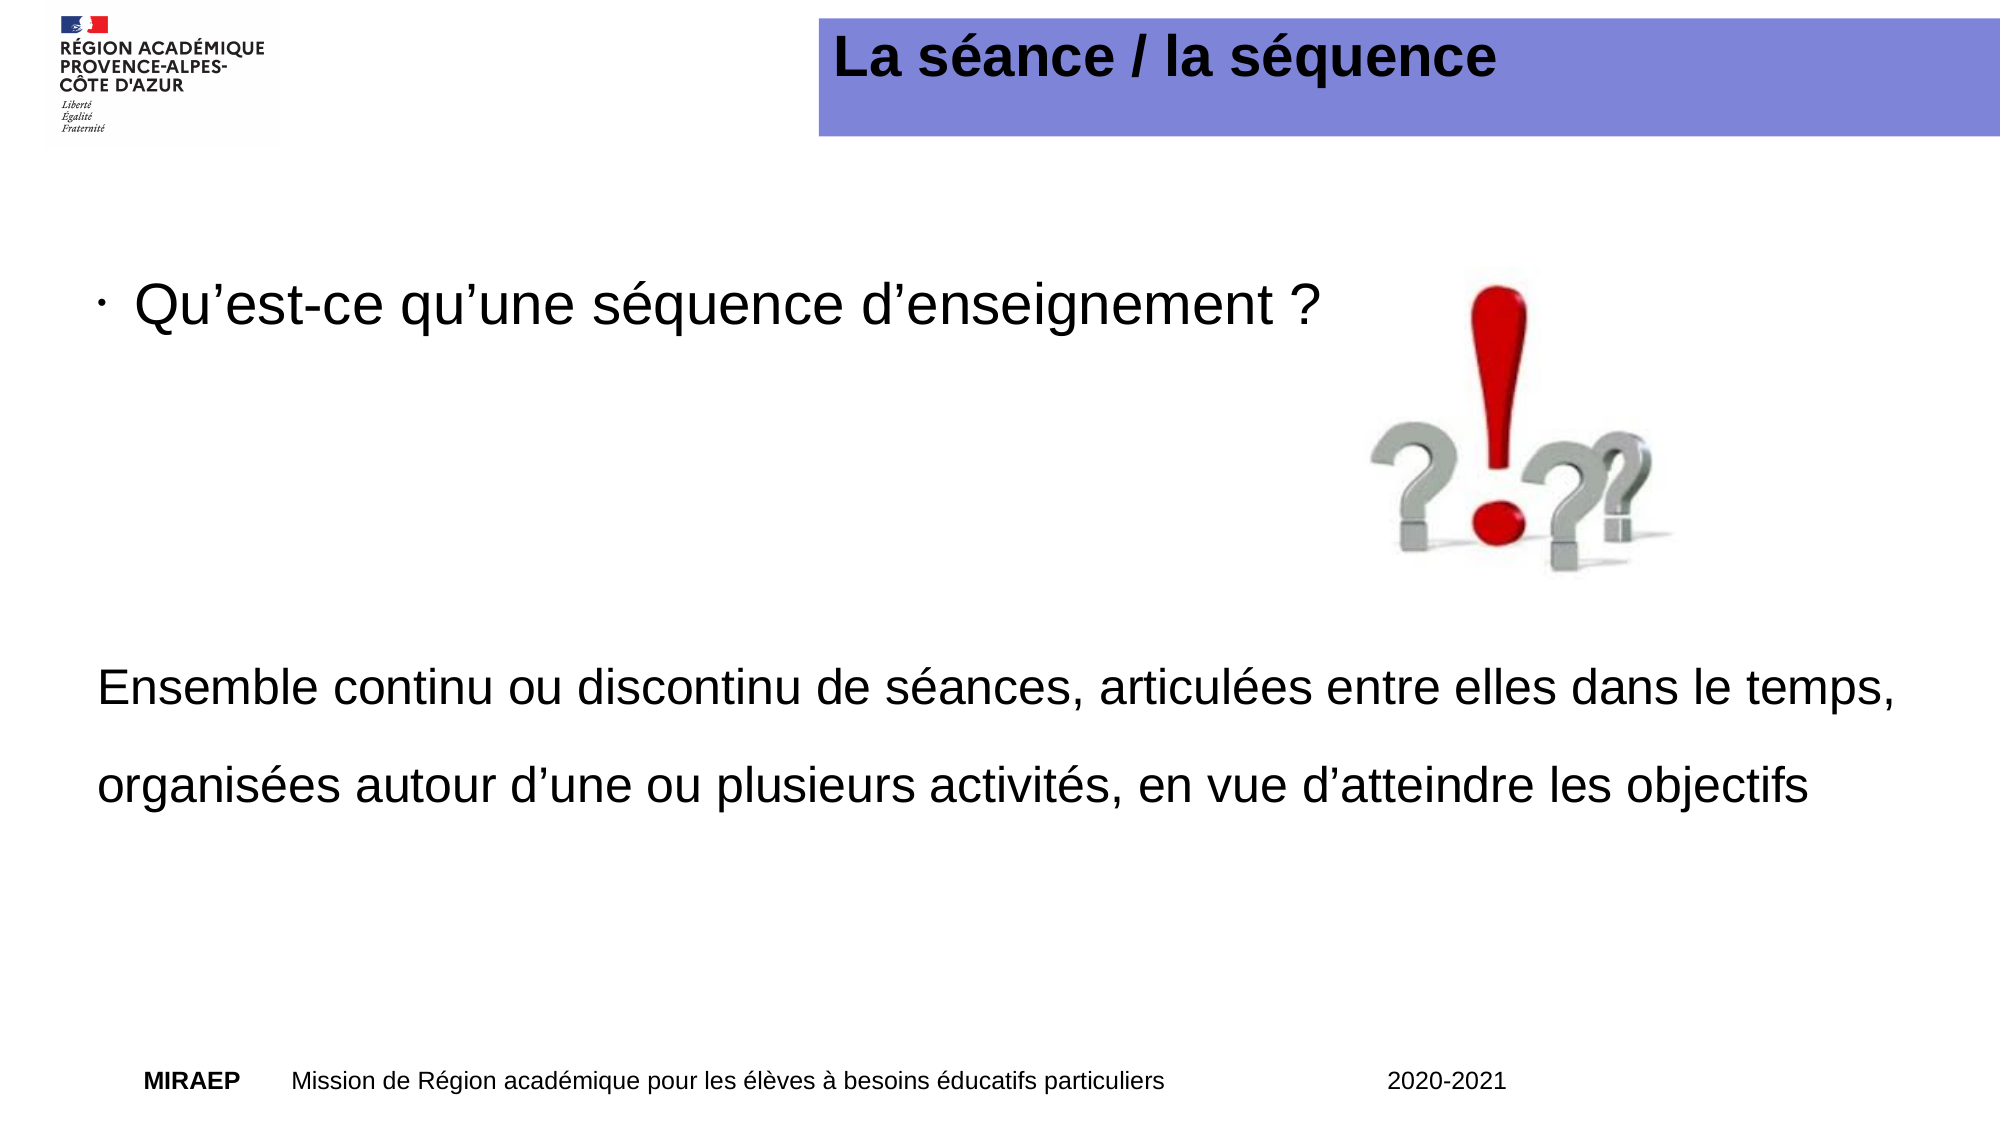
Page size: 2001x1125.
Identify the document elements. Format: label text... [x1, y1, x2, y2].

list Qu’est-ce qu’une séquence d’enseignement ? Ensemble continu ou discontinu de séances, articulées entre elles dans le temps, organisées autour d’une ou plusieurs activités, en vue d’atteindre les objectifs [82, 267, 1916, 973]
title La séance / la séquence [818, 18, 2000, 137]
picture [44, 0, 281, 149]
picture [1340, 267, 1723, 590]
